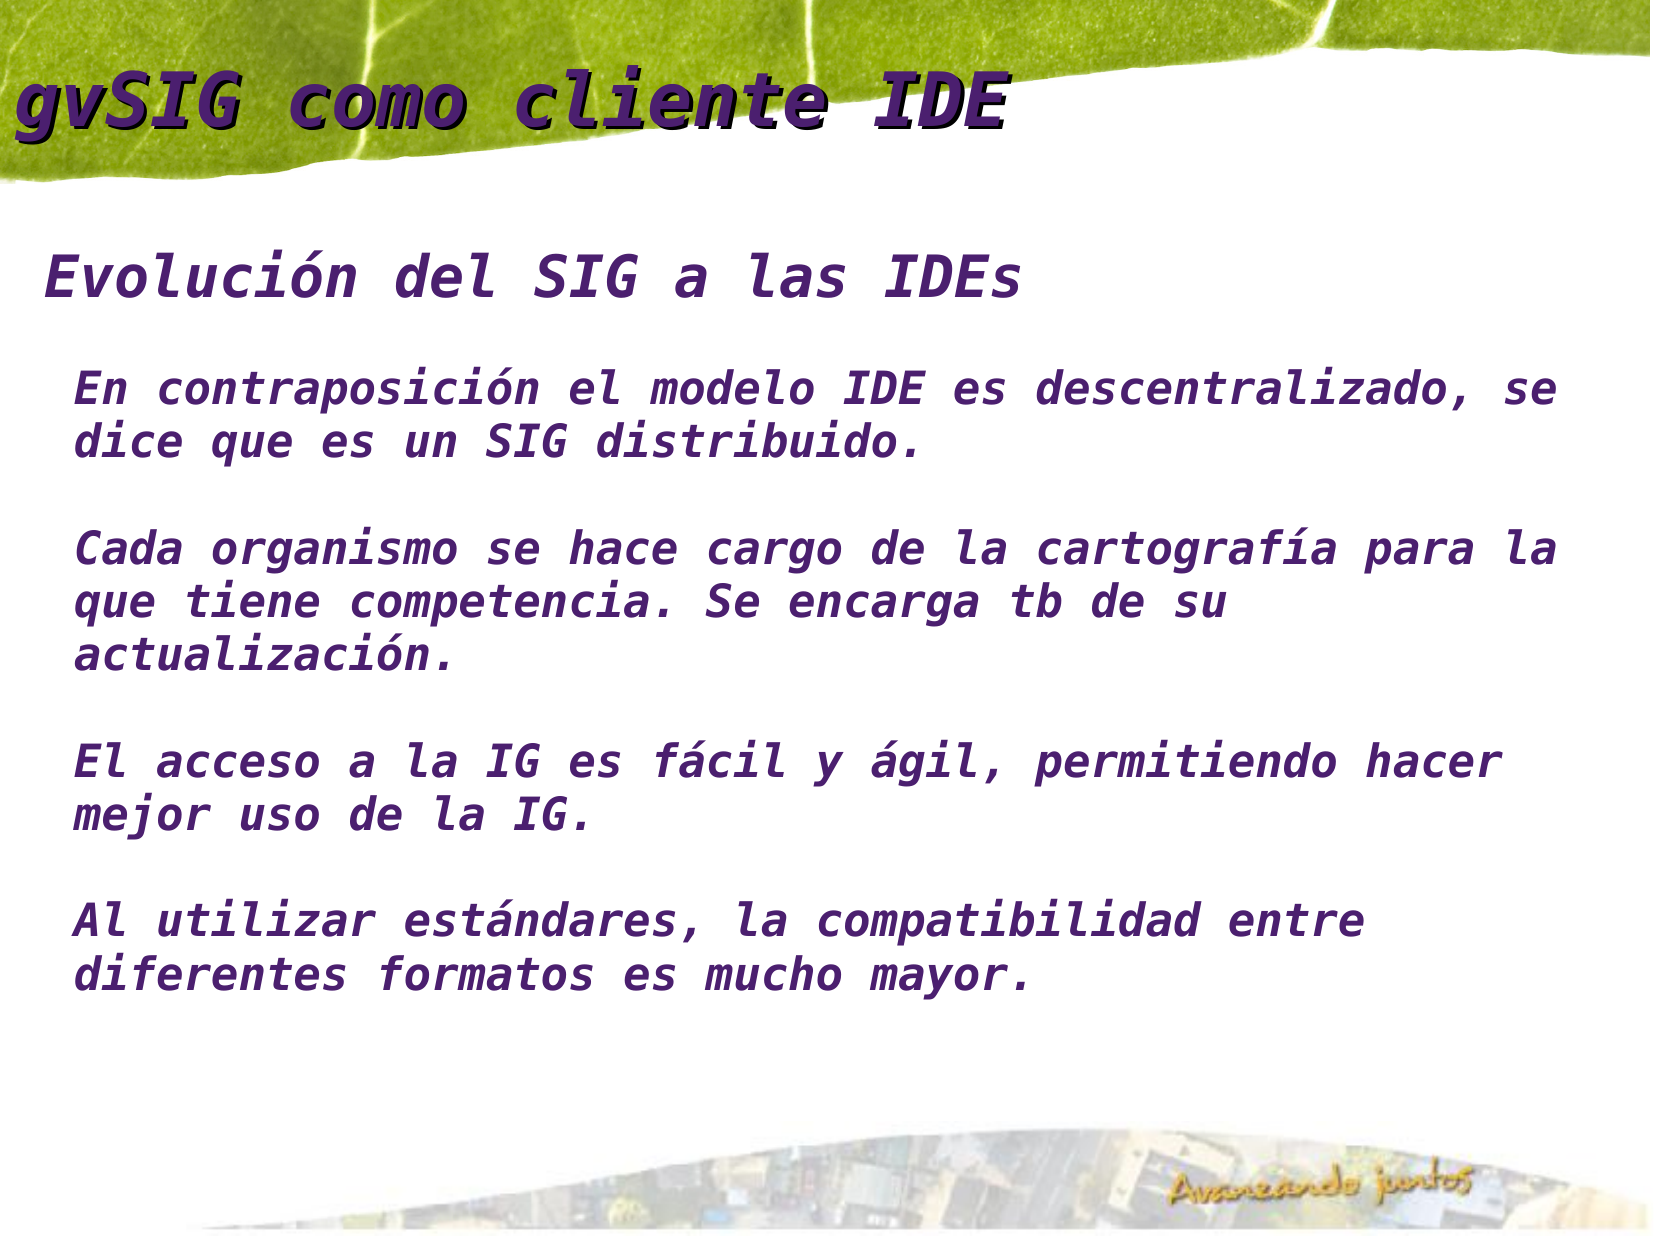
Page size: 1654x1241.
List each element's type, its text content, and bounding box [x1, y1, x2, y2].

picture [0, 0, 1650, 184]
text_box En contraposición el modelo IDE es descentralizado, se dice que es un SIG distribuido. Cada organismo se hace cargo de la cartografía para la que tiene competencia. Se encarga tb de su actualización. El acceso a la IG es fácil y ágil, permitiendo hacer mejor uso de la IG. Al utilizar estándares, la compatibilidad entre diferentes formatos es mucho mayor. [59, 354, 1595, 1009]
text_box Evolución del SIG a las IDEs [29, 236, 1625, 319]
picture [93, 1121, 1654, 1237]
text_box gvSIG como cliente IDE [0, 5, 1418, 154]
